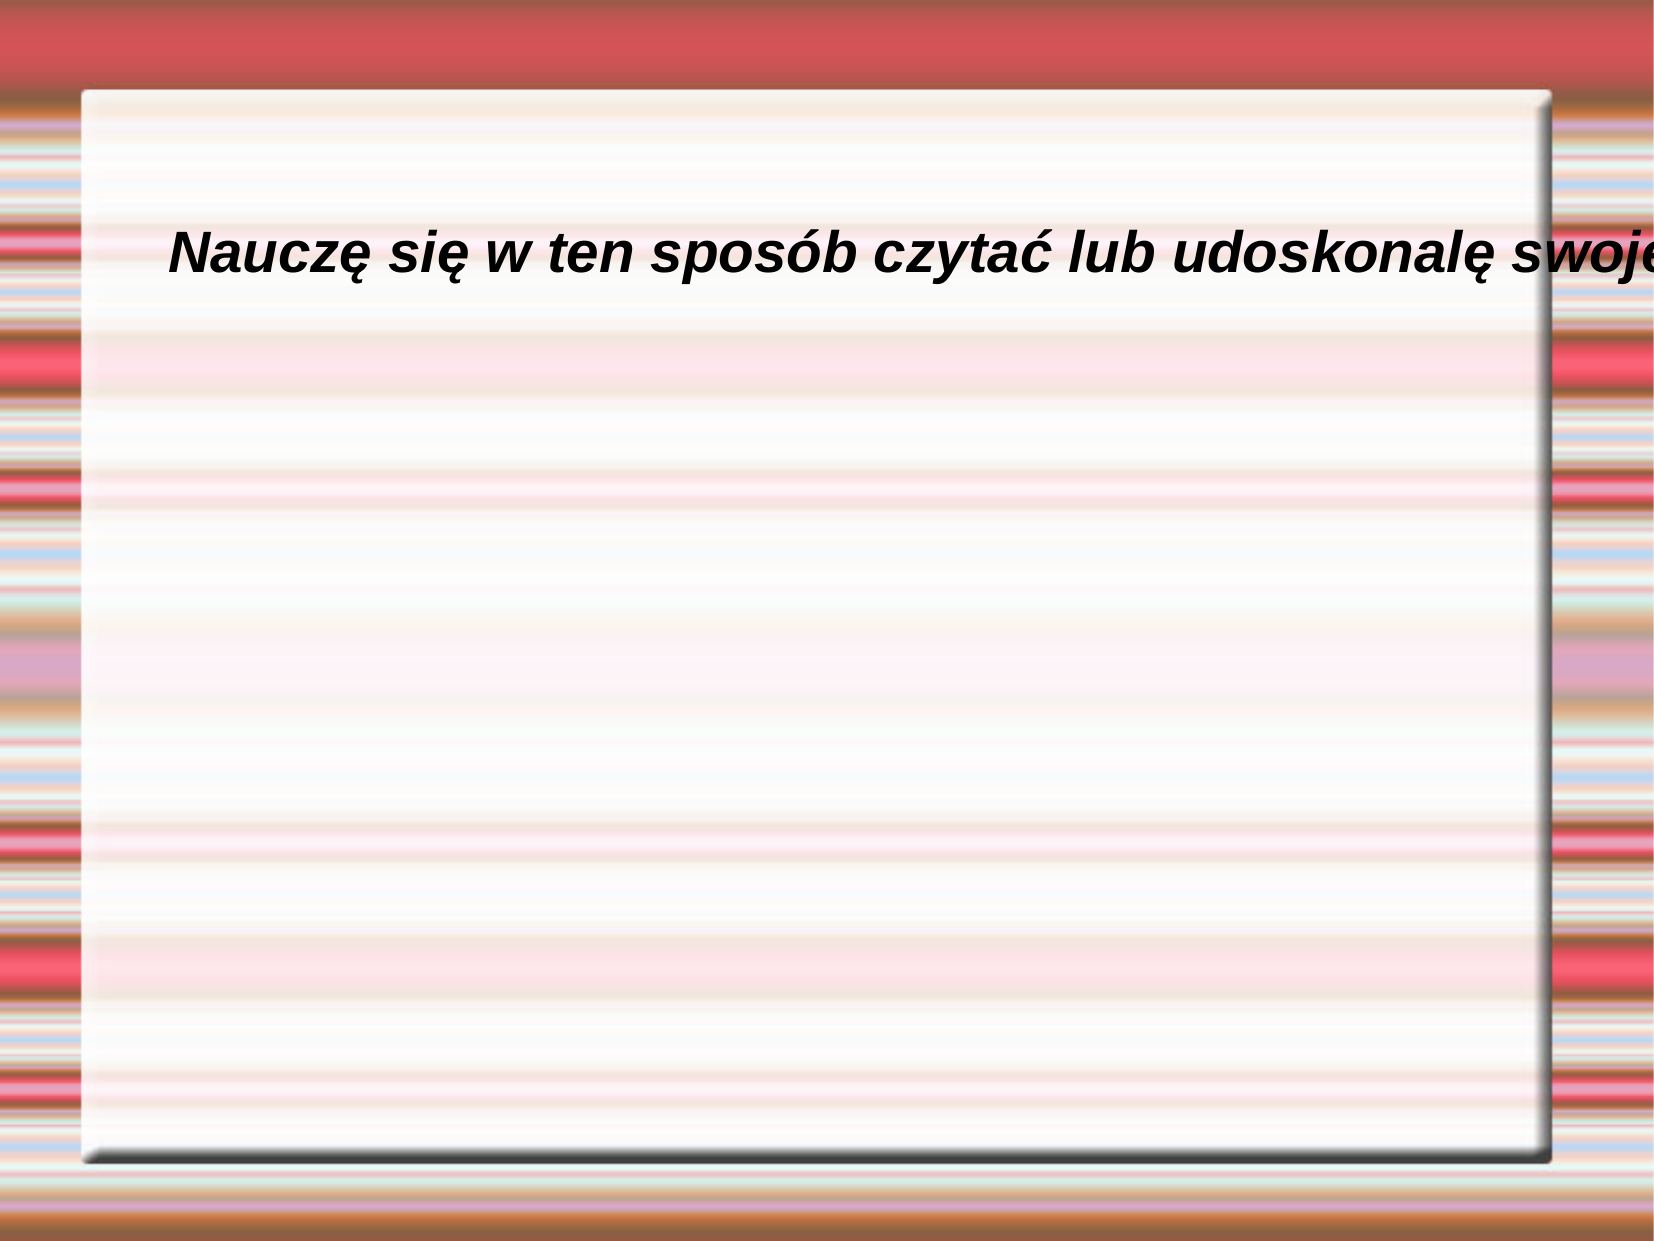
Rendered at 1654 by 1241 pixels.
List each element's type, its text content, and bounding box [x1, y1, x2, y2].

text_box Nauczę się w ten sposób czytać lub udoskonalę swoje czytanie, np. zacznę szybciej czytać i lepiej zrozumieć przeczytane teksty. [153, 212, 603, 1023]
